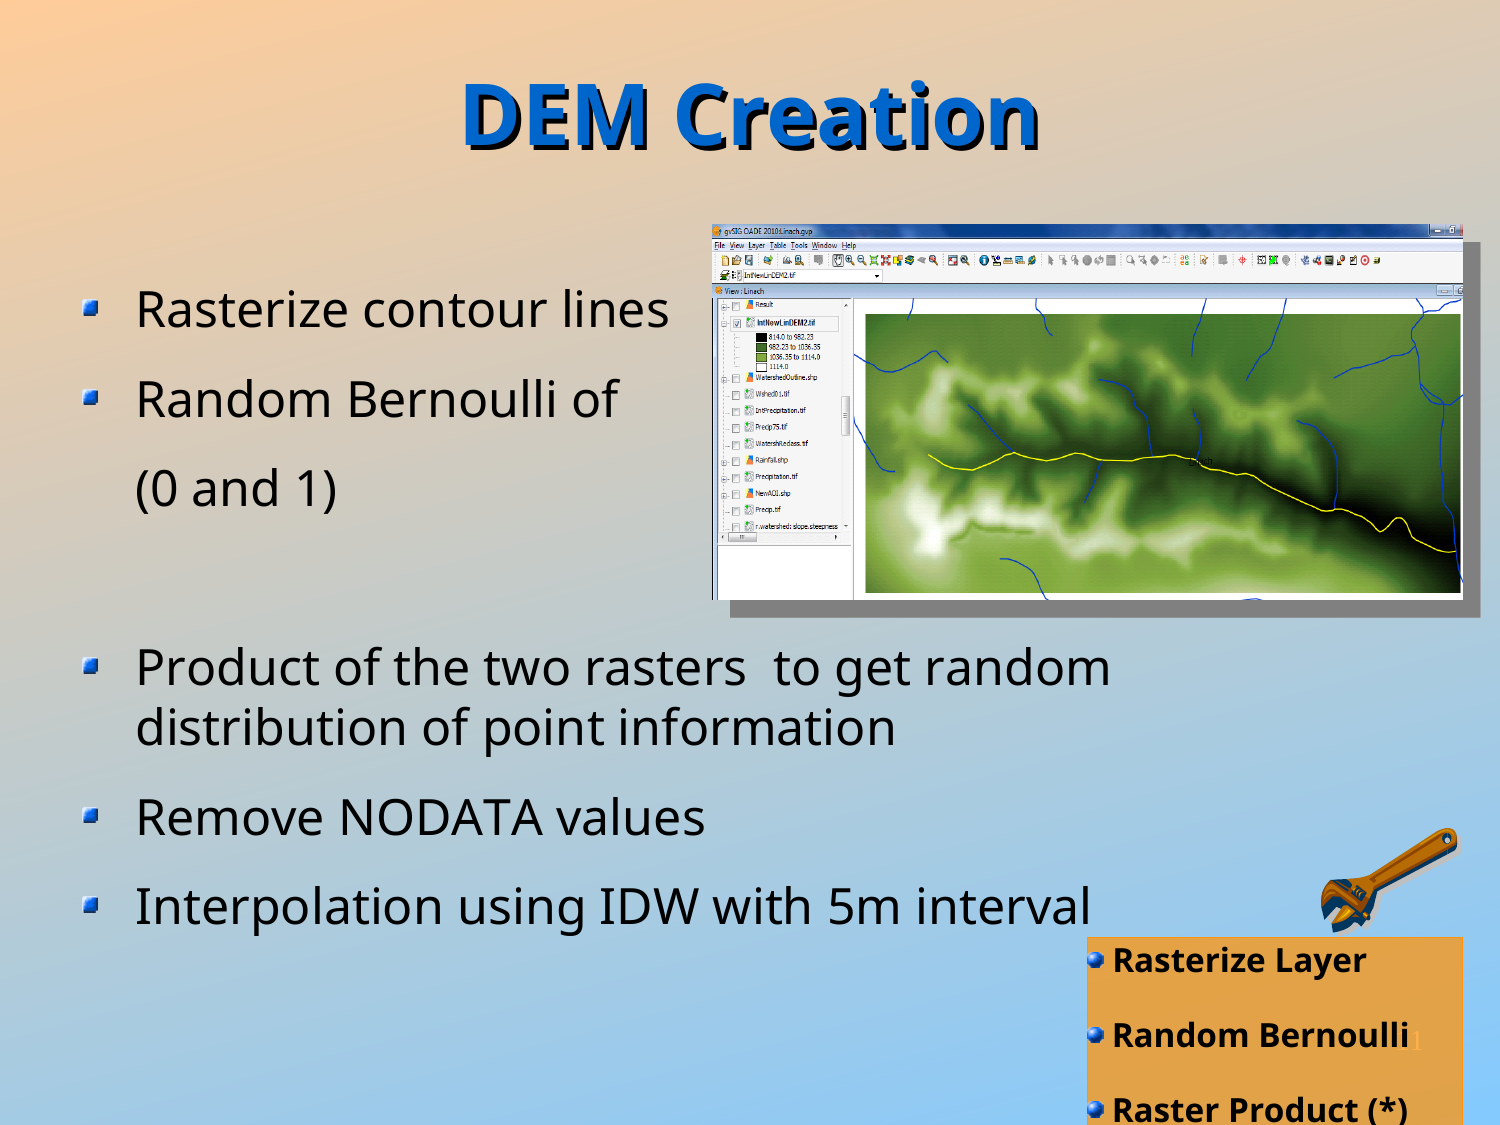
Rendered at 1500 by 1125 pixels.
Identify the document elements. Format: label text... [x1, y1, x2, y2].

picture [1318, 825, 1463, 938]
picture [712, 224, 1463, 601]
list Rasterize Layer Random Bernoulli Raster Product (*) [1087, 937, 1463, 1116]
title DEM Creation [75, 45, 1425, 233]
list Rasterize contour lines Random Bernoulli of (0 and 1) Product of the two rasters to get random distribution of point information Remove NODATA values Interpolation using IDW with 5m interval [49, 262, 1400, 968]
